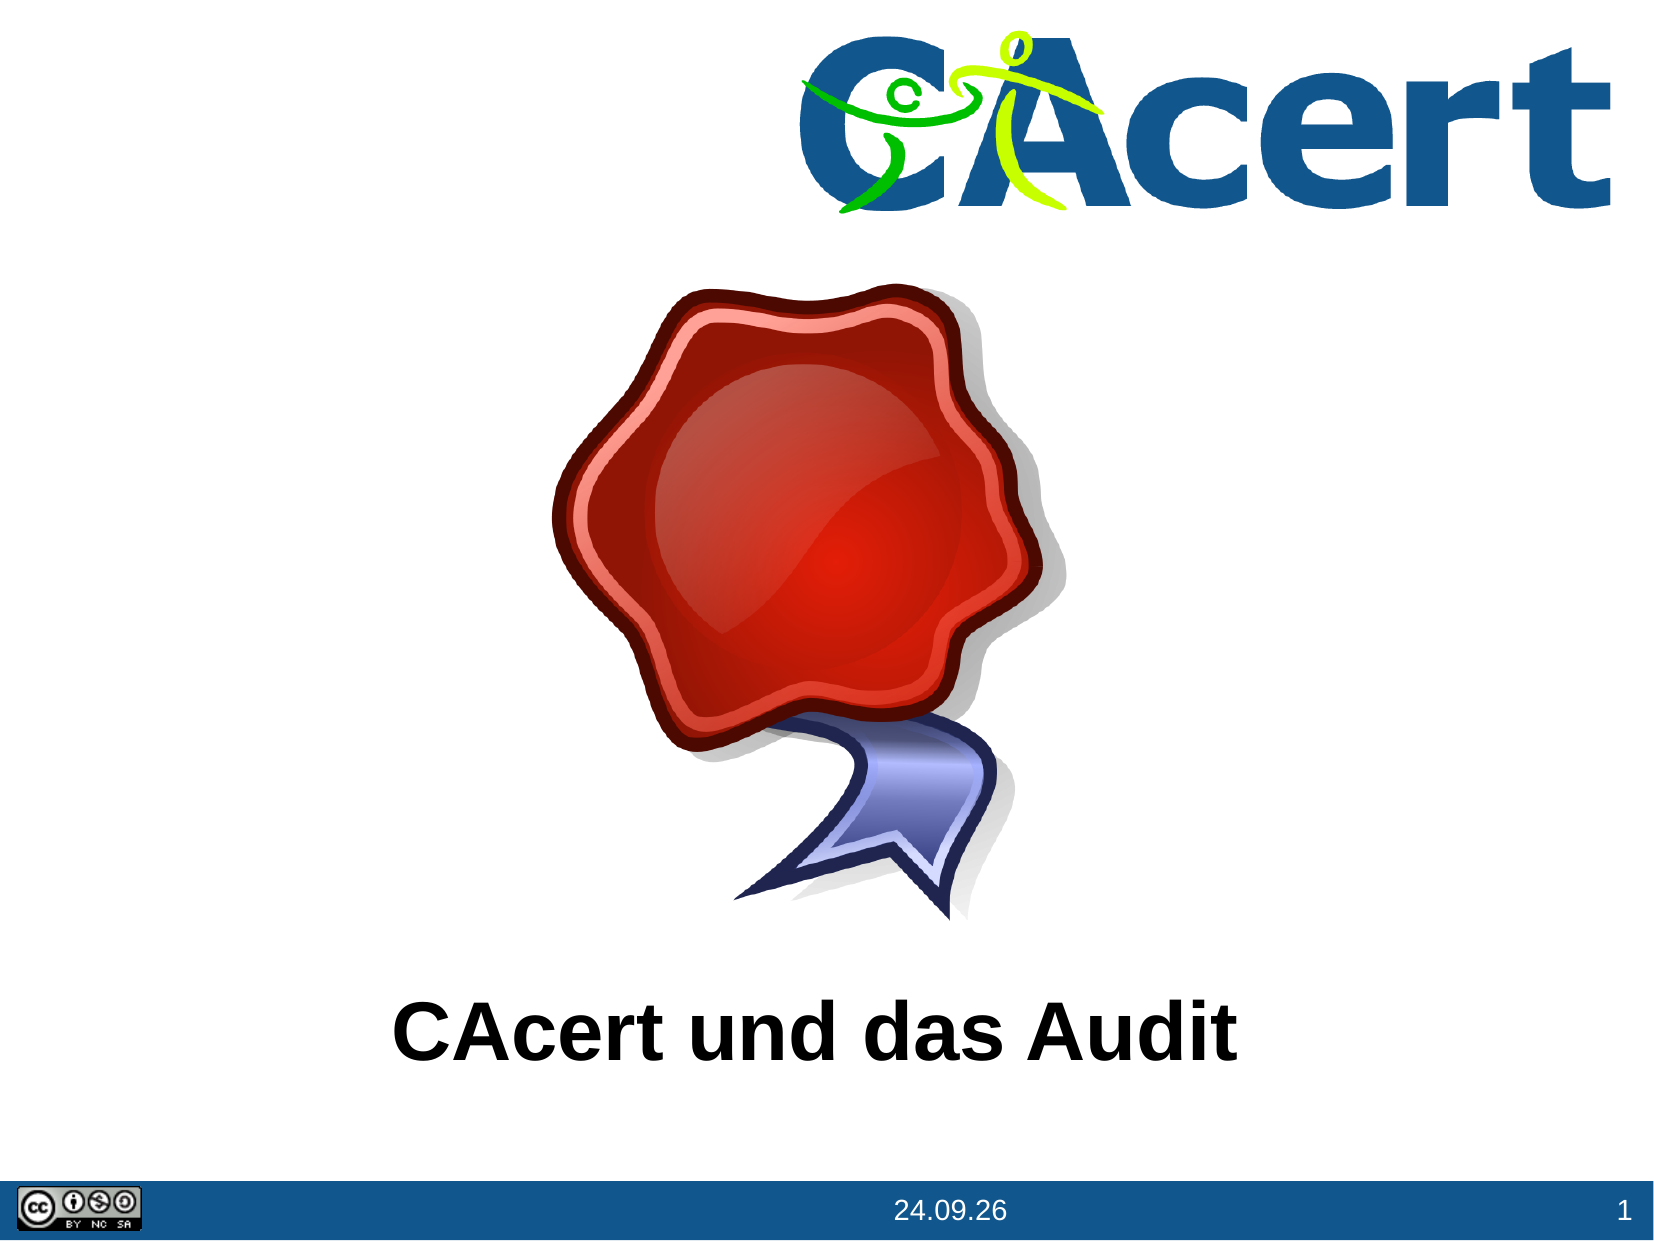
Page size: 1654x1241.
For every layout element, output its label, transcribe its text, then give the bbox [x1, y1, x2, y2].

picture [472, 265, 1144, 937]
picture [797, 27, 1613, 215]
picture [17, 1186, 142, 1231]
title CAcert und das Audit [70, 941, 1560, 1123]
